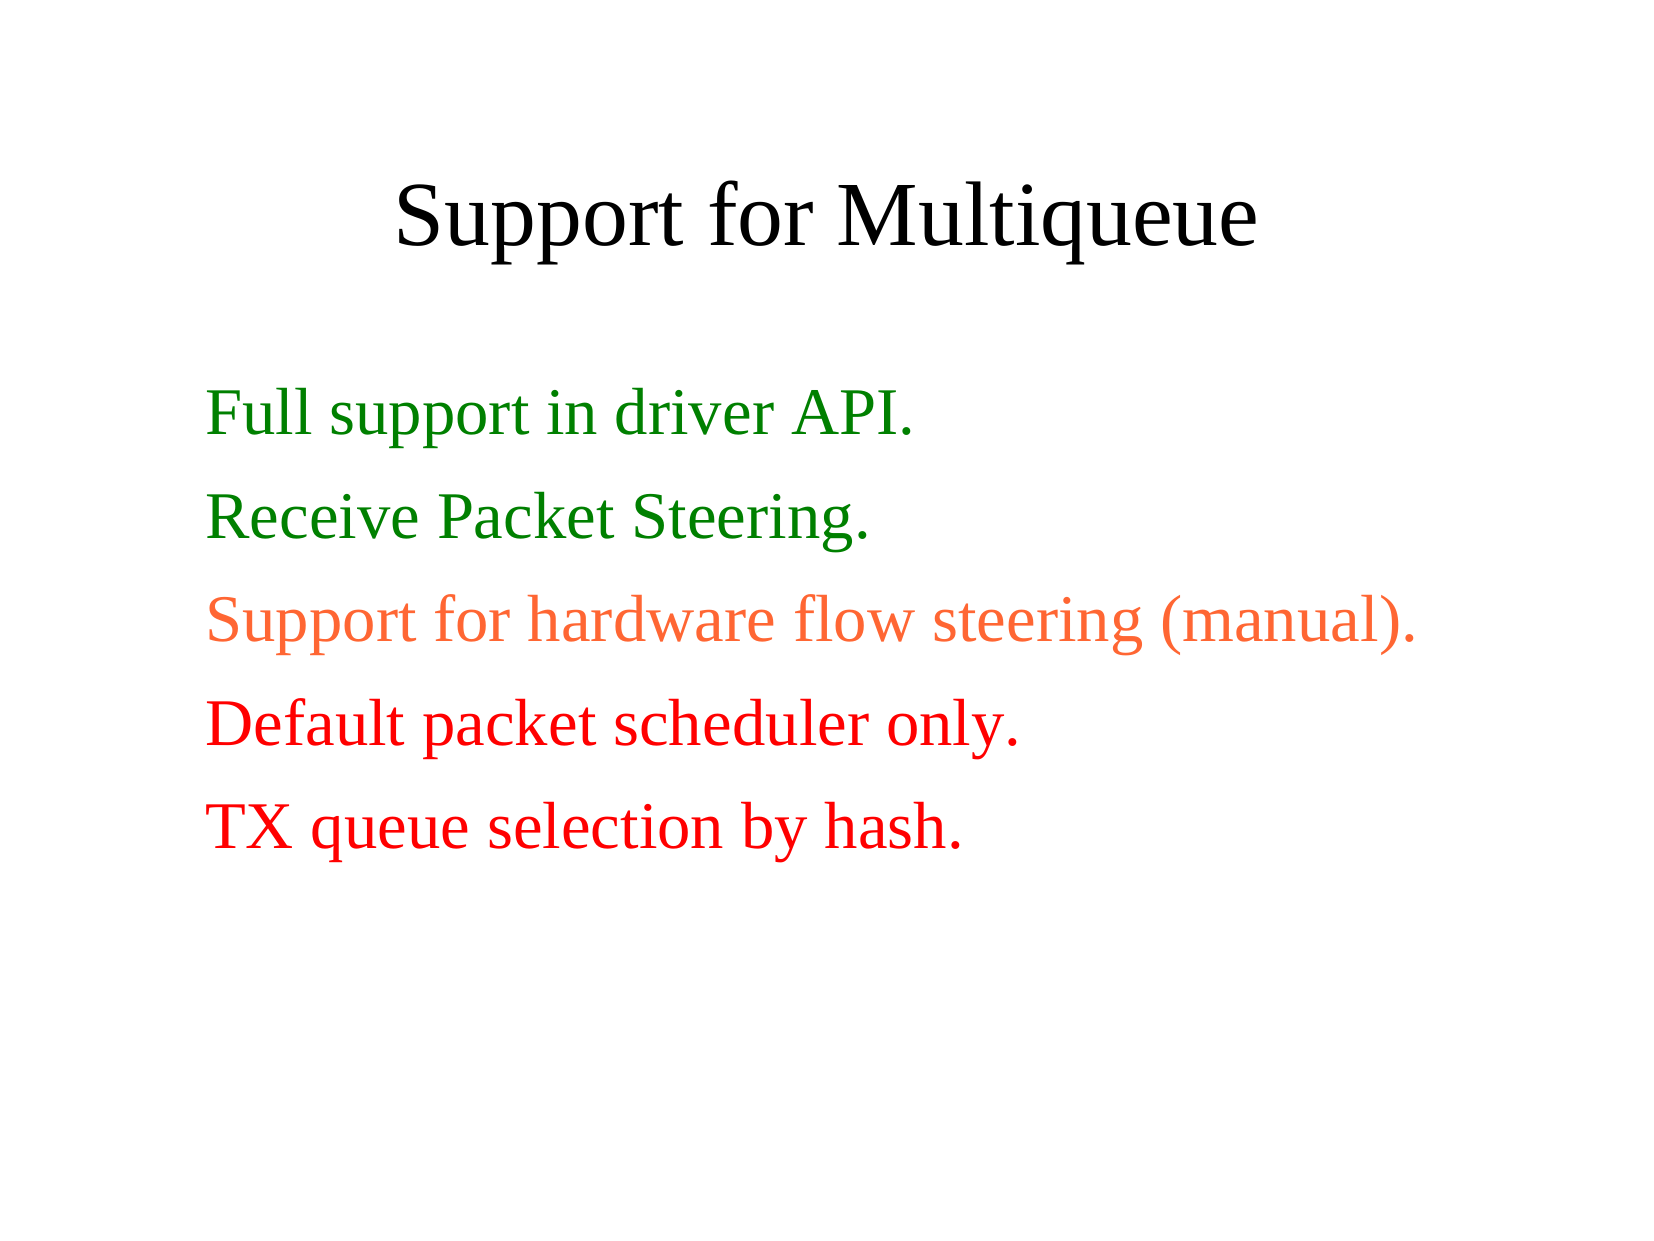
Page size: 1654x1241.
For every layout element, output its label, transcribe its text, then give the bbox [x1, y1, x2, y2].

title Support for Multiqueue [121, 102, 1534, 325]
list Full support in driver API. Receive Packet Steering. Support for hardware flow steering (manual). Default packet scheduler only. TX queue selection by hash. [187, 375, 1571, 1109]
